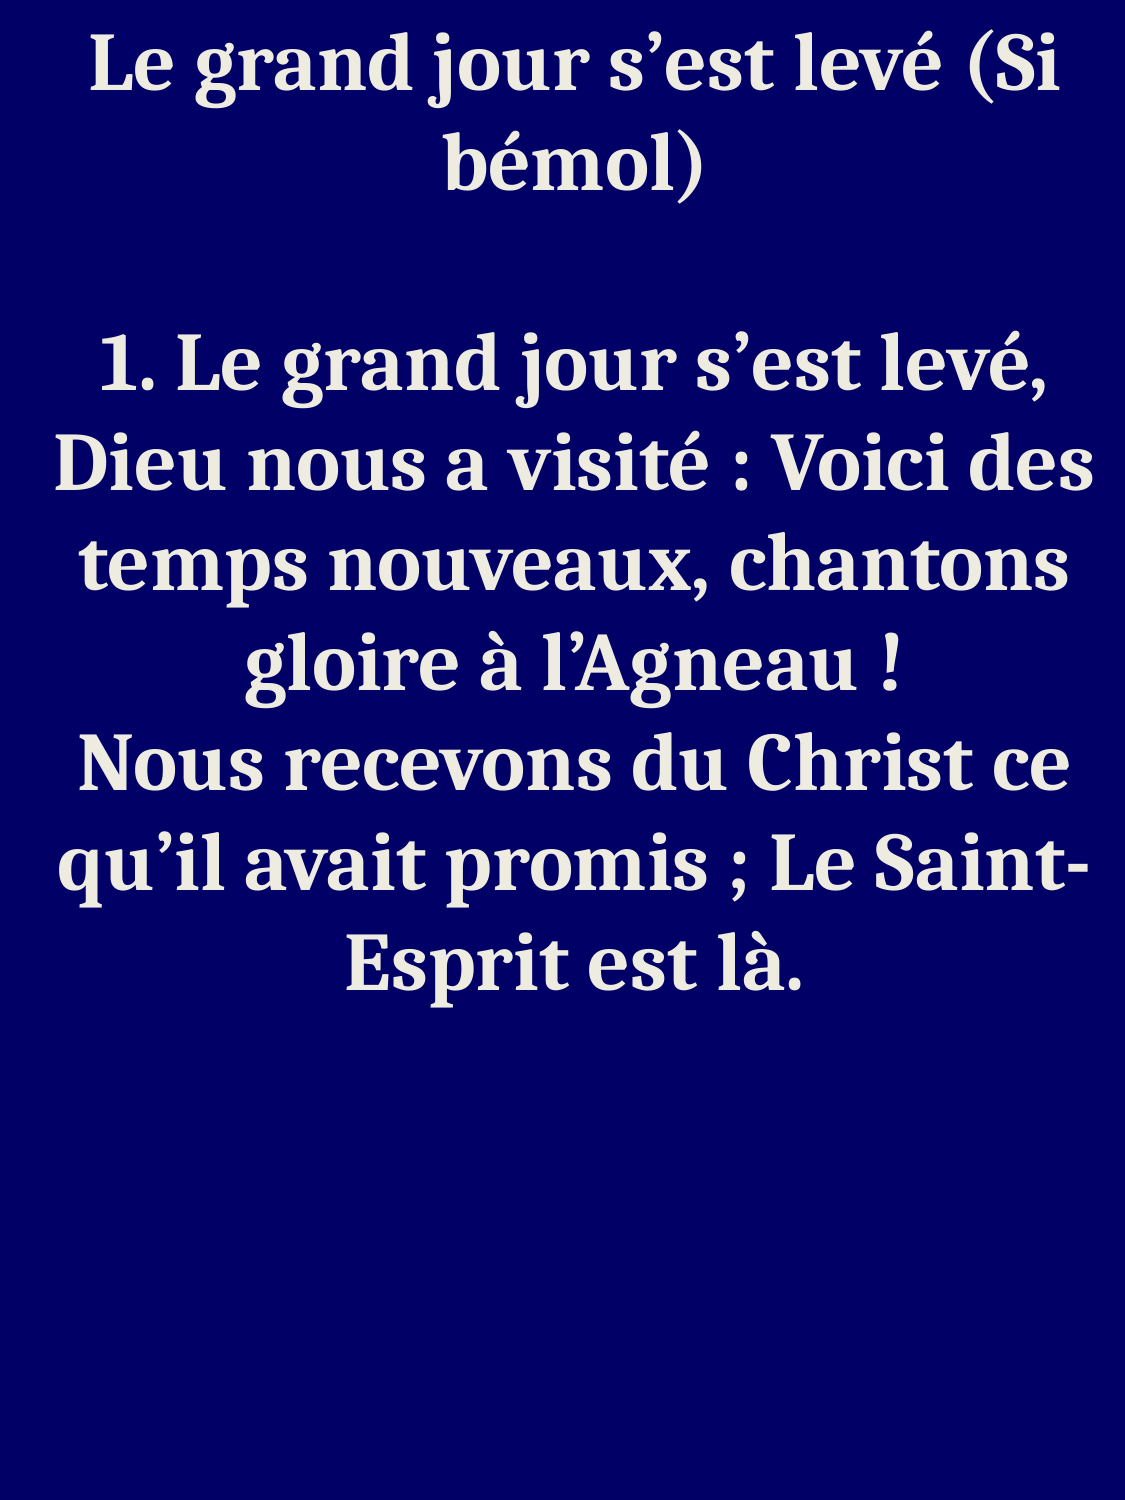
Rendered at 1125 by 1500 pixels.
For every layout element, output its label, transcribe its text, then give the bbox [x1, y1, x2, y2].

text_box Le grand jour s’est levé (Si bémol) 1. Le grand jour s’est levé, Dieu nous a visité : Voici des temps nouveaux, chantons gloire à l’Agneau ! Nous recevons du Christ ce qu’il avait promis ; Le Saint-Esprit est là. [25, 0, 1125, 1478]
